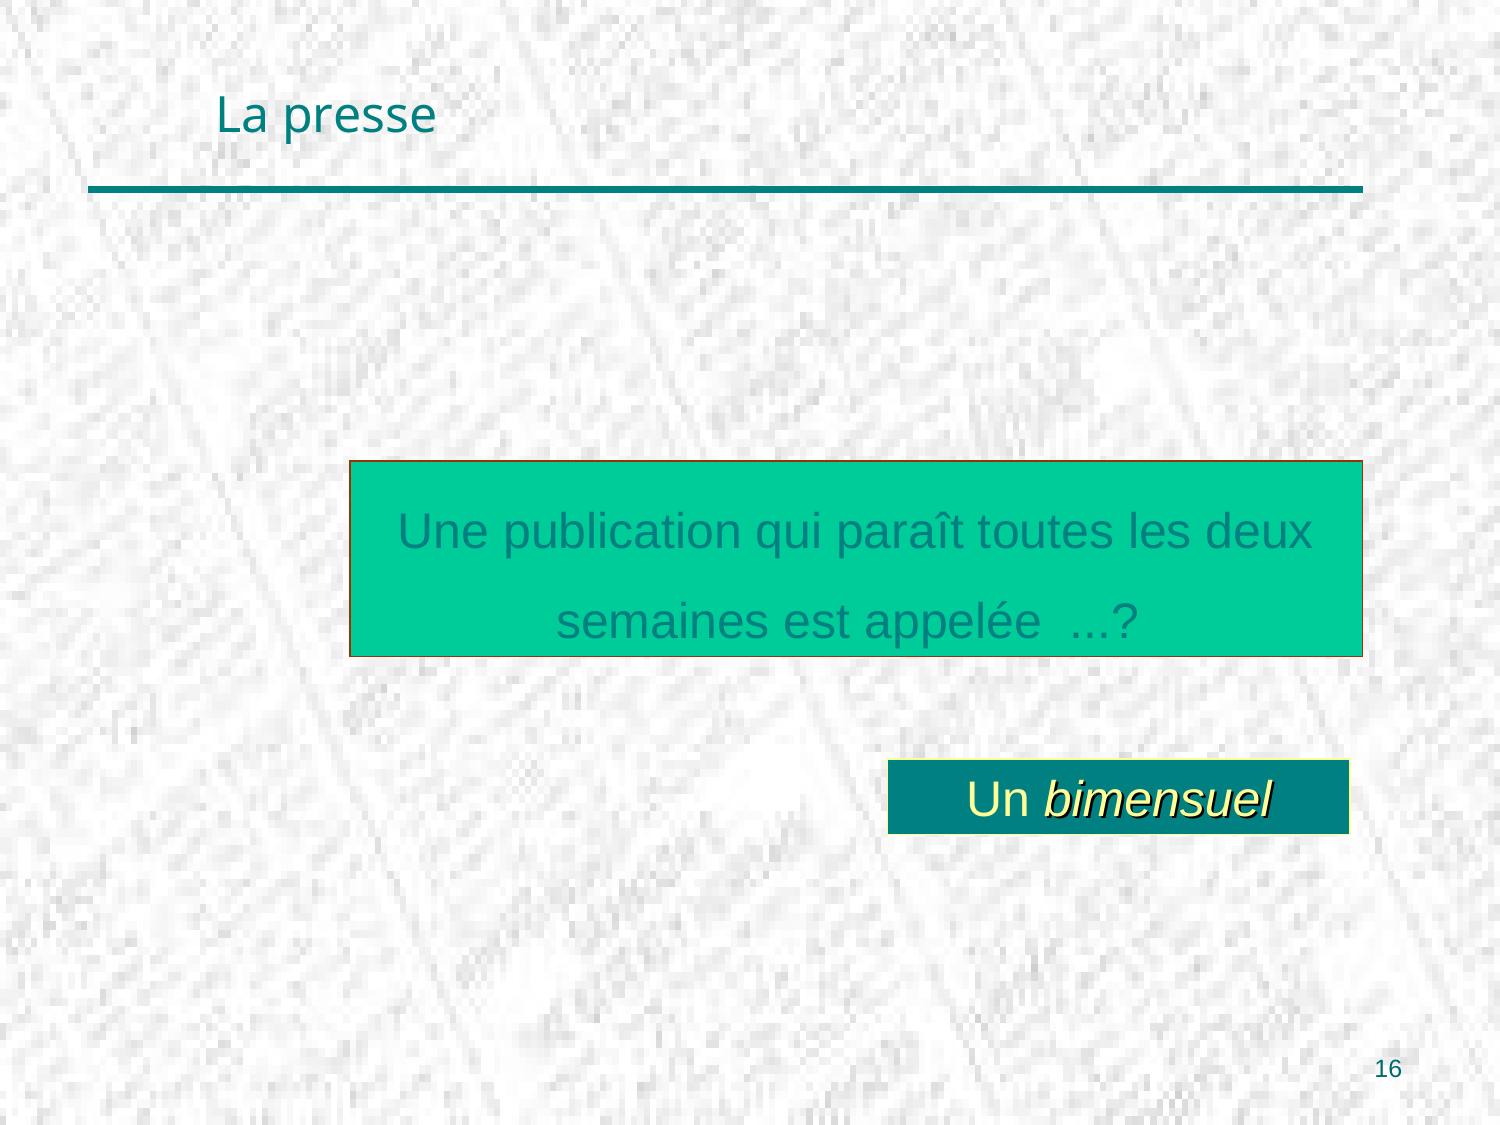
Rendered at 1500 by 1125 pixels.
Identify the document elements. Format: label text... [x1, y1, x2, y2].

text_box Une publication qui paraît toutes les deux semaines est appelée ...? [349, 460, 1363, 657]
picture [0, 0, 1500, 1125]
text_box La presse [200, 74, 454, 151]
text_box Un bimensuel [887, 759, 1351, 835]
